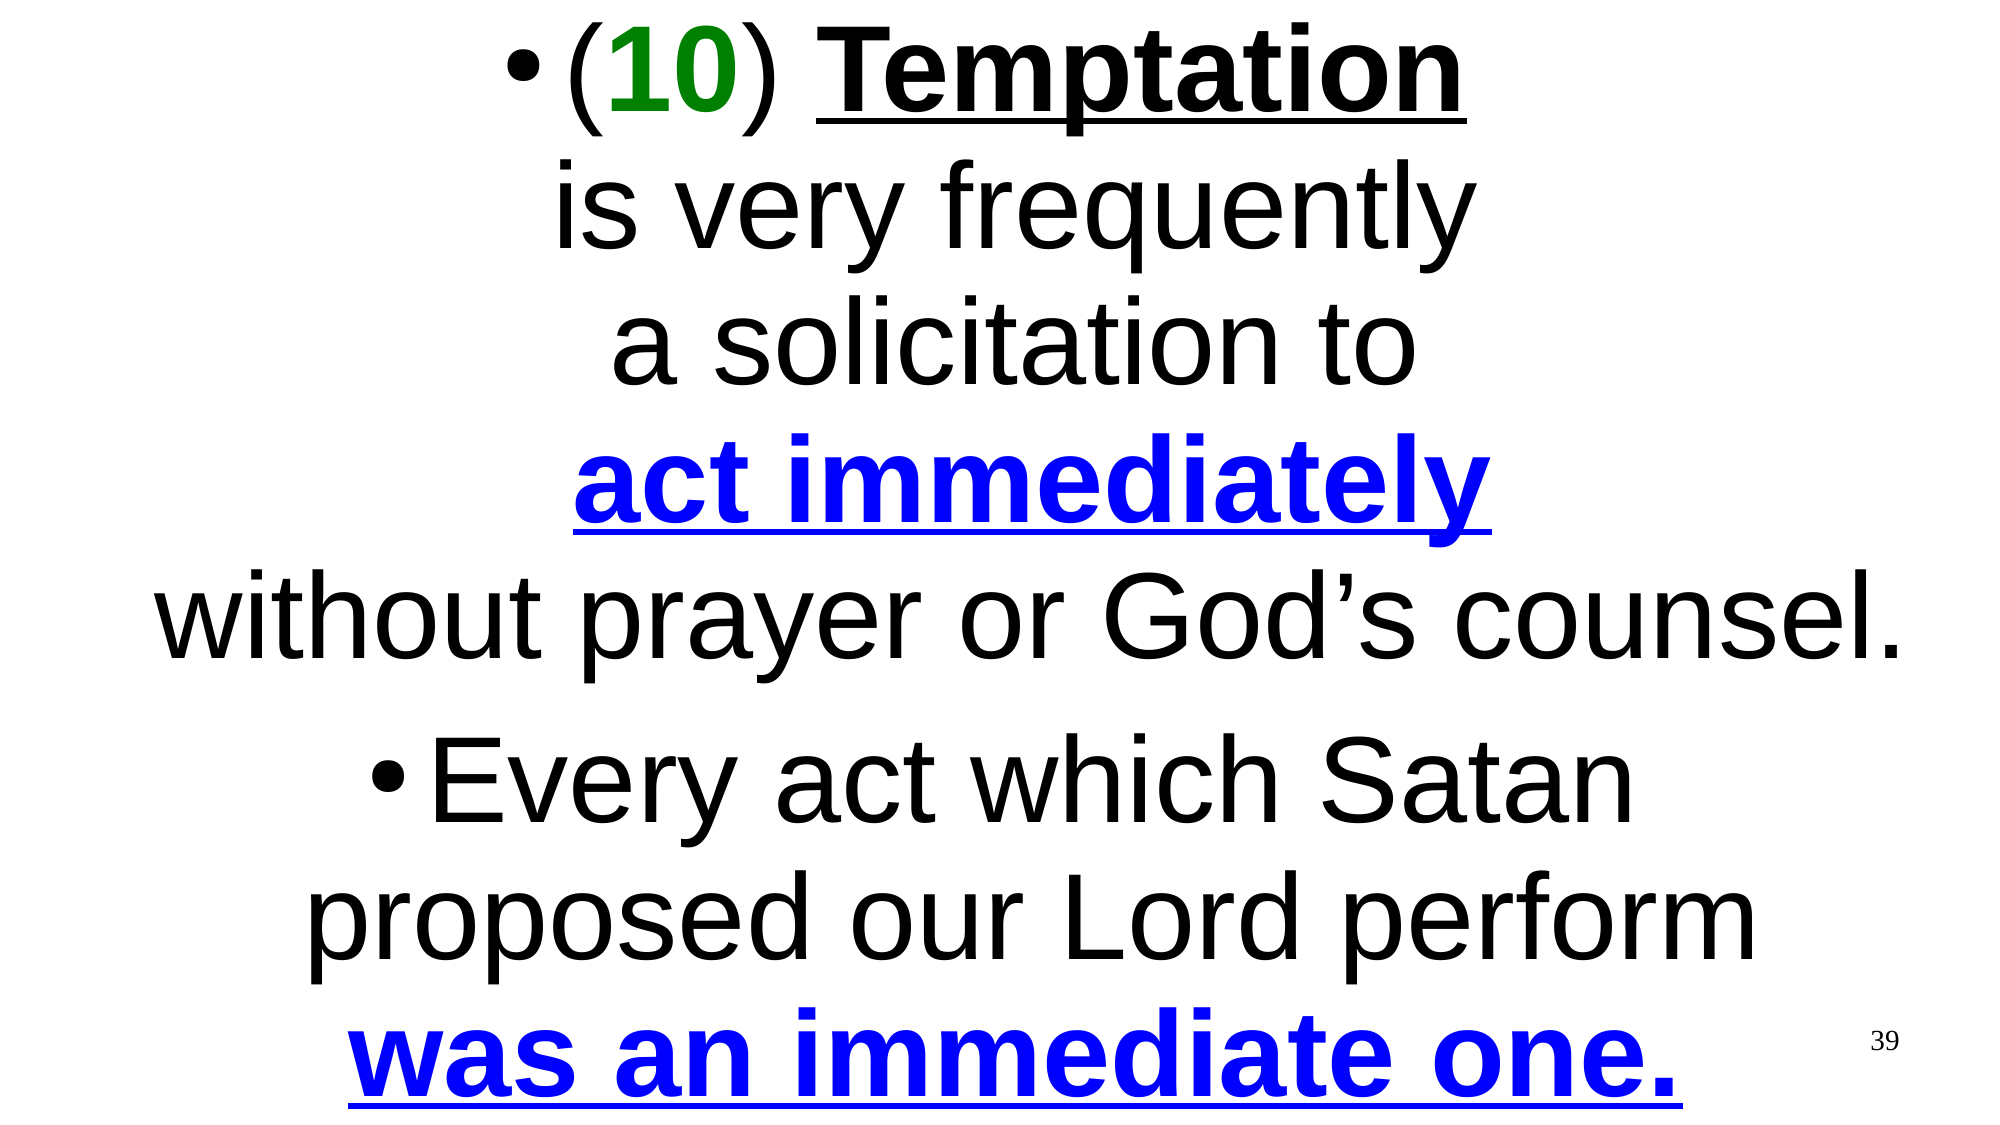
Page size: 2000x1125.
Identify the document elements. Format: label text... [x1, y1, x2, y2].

list (10) Temptation is very frequently a solicitation to act immediately without prayer or God’s counsel. Every act which Satan proposed our Lord perform was an immediate one. [0, 0, 1996, 1123]
